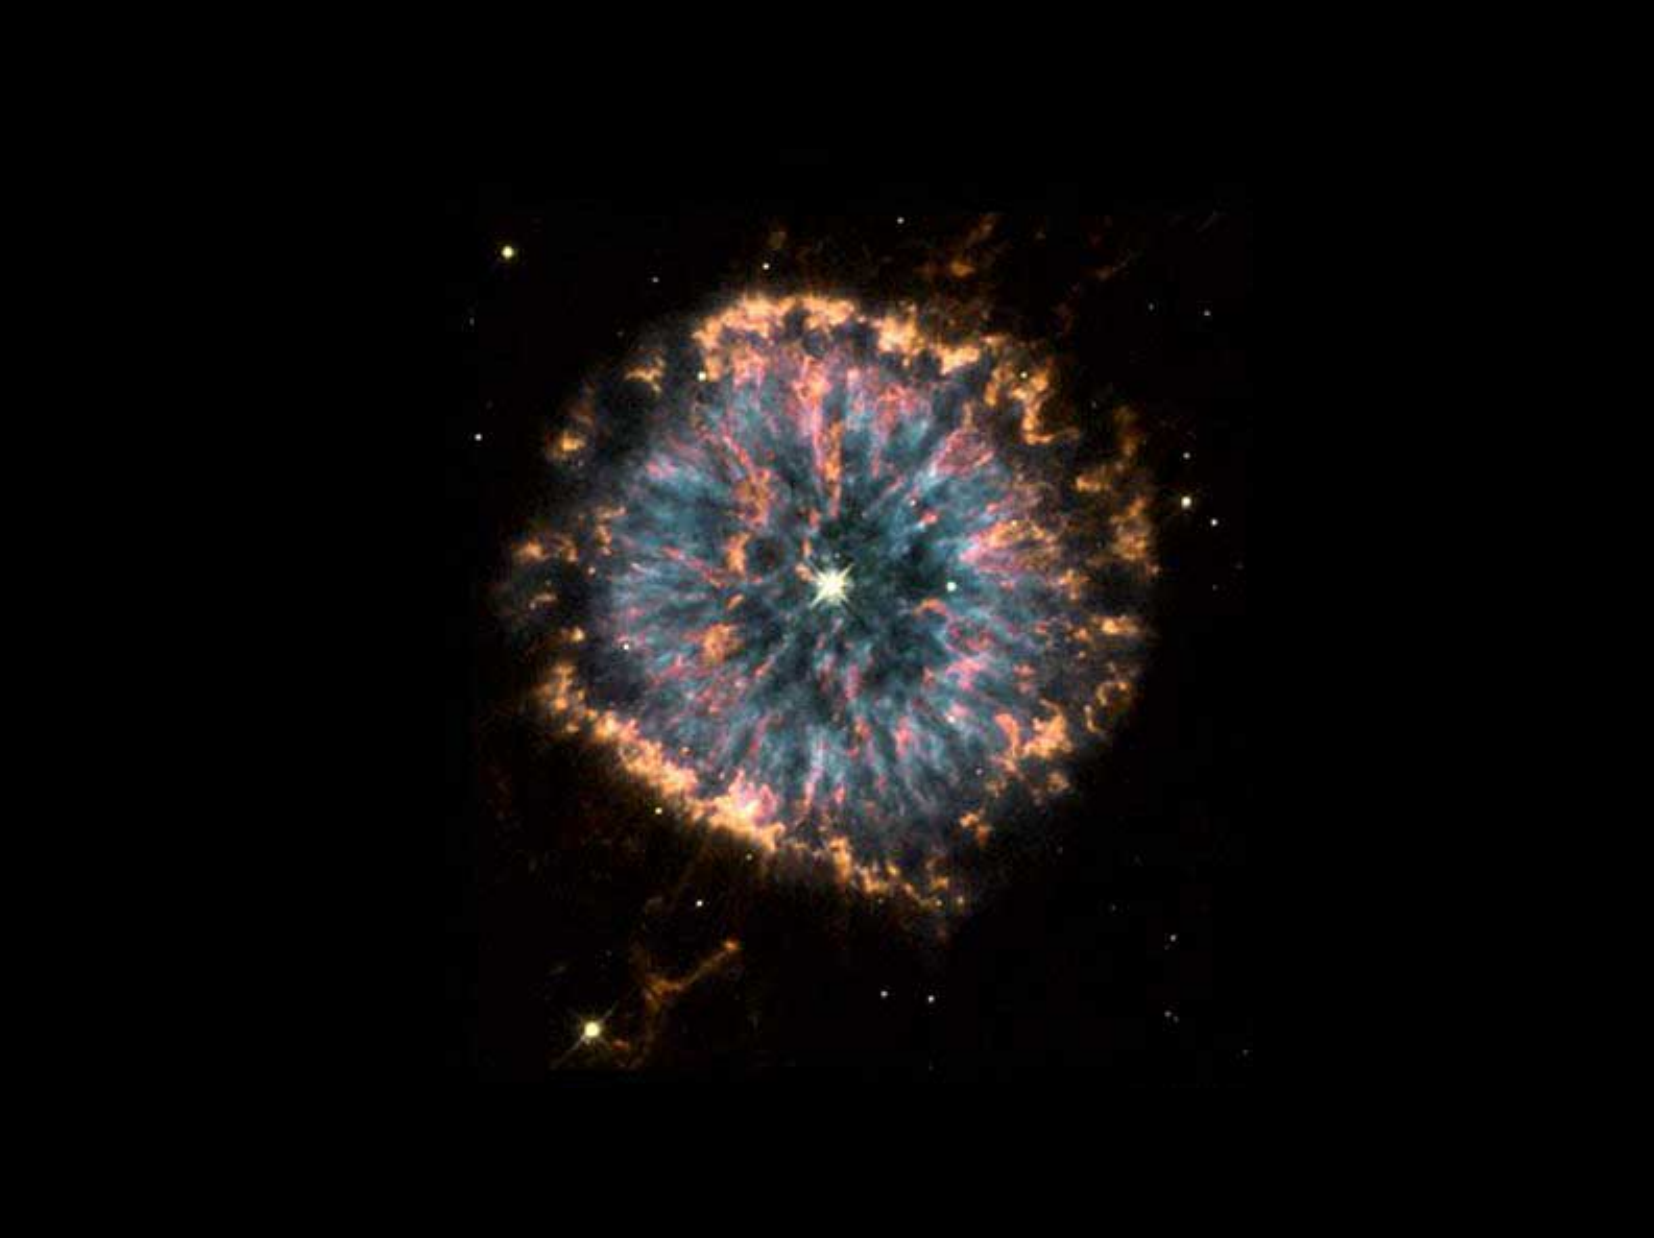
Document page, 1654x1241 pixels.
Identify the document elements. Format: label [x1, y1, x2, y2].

text_box [0, 0, 1654, 1238]
picture [412, 149, 1253, 1088]
